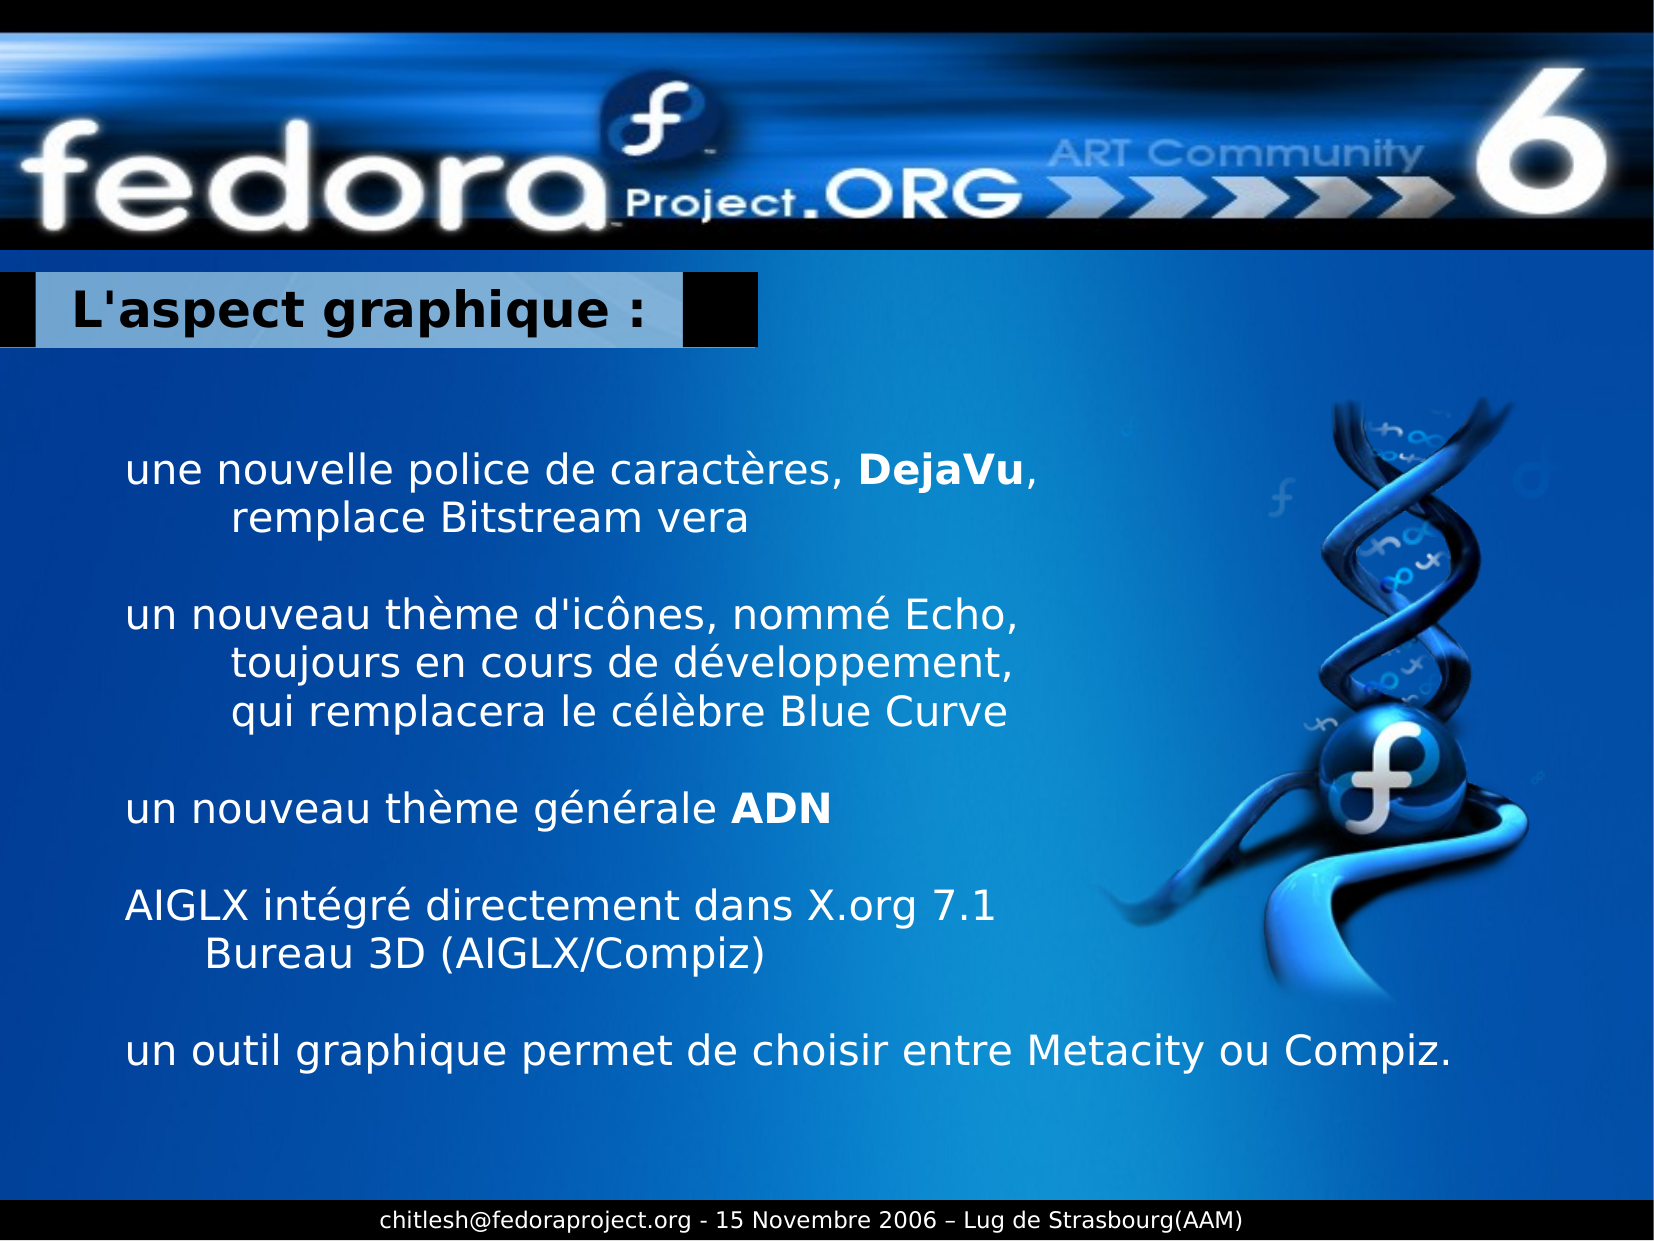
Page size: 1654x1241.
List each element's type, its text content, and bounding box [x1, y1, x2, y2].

text_box une nouvelle police de caractères, DejaVu, remplace Bitstream vera un nouveau thème d'icônes, nommé Echo, toujours en cours de développement, qui remplacera le célèbre Blue Curve un nouveau thème générale ADN AIGLX intégré directement dans X.org 7.1 Bureau 3D (AIGLX/Compiz) un outil graphique permet de choisir entre Metacity ou Compiz. [96, 437, 1484, 1084]
picture [0, 0, 1654, 1200]
text_box [0, 272, 36, 348]
text_box [682, 272, 758, 348]
